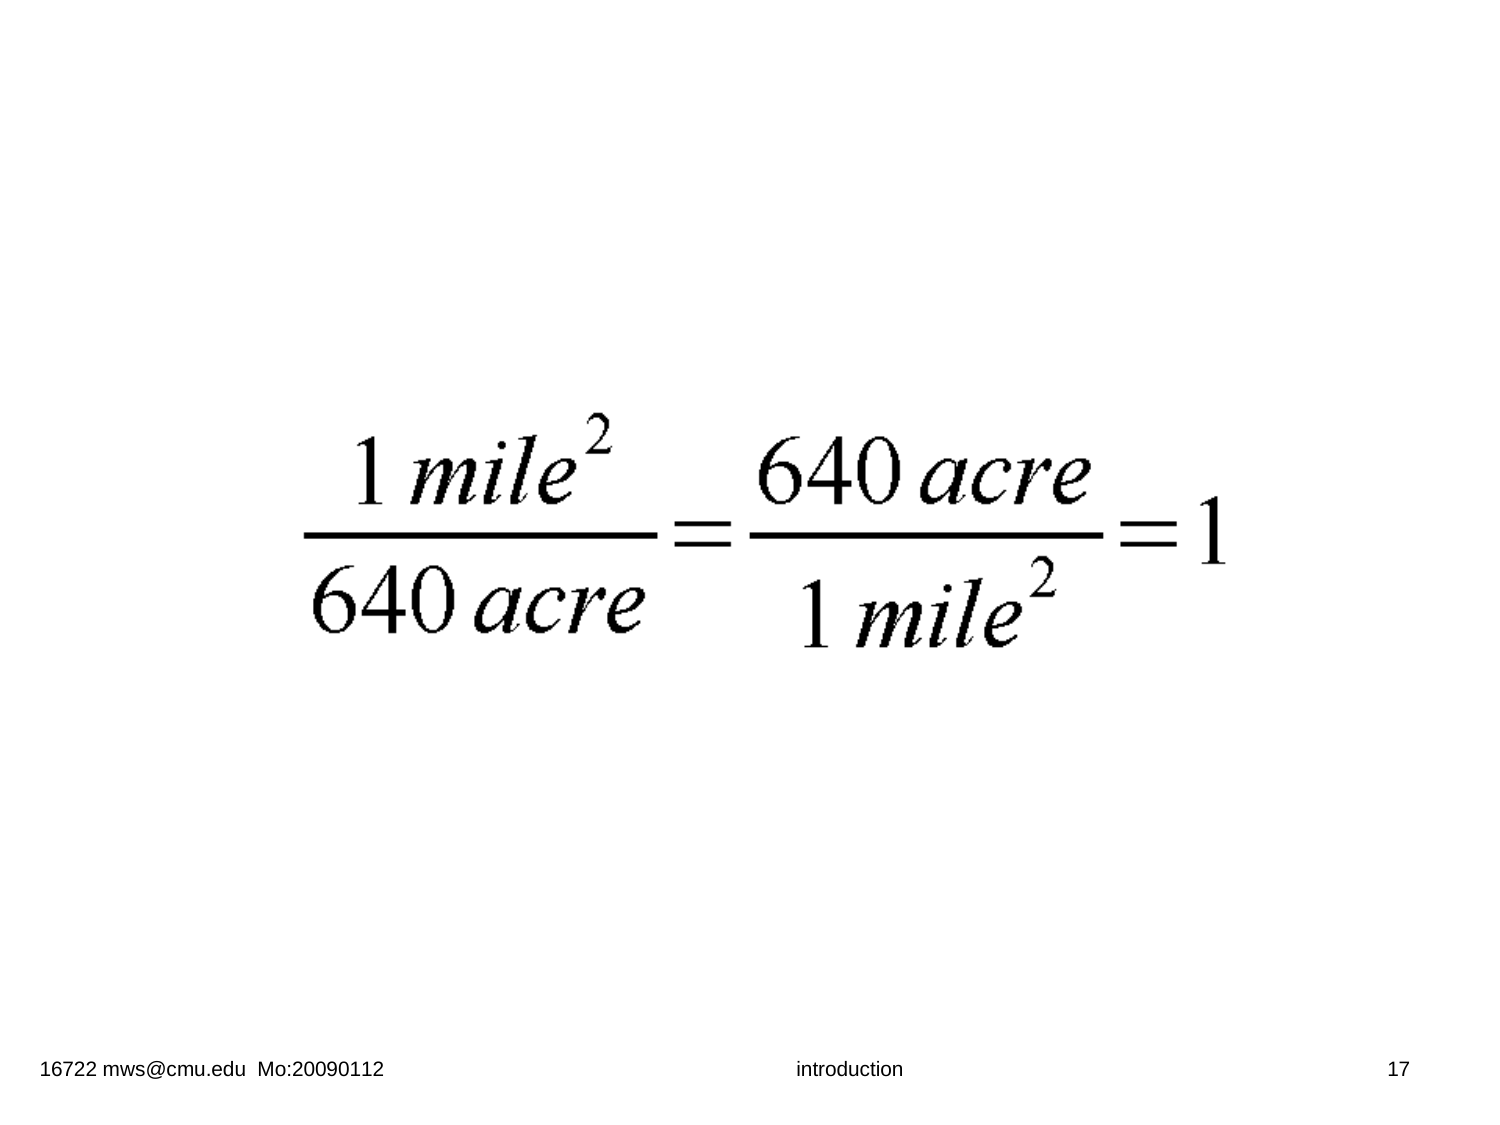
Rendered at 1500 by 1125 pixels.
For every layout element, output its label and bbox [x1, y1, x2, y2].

picture [287, 399, 1249, 668]
